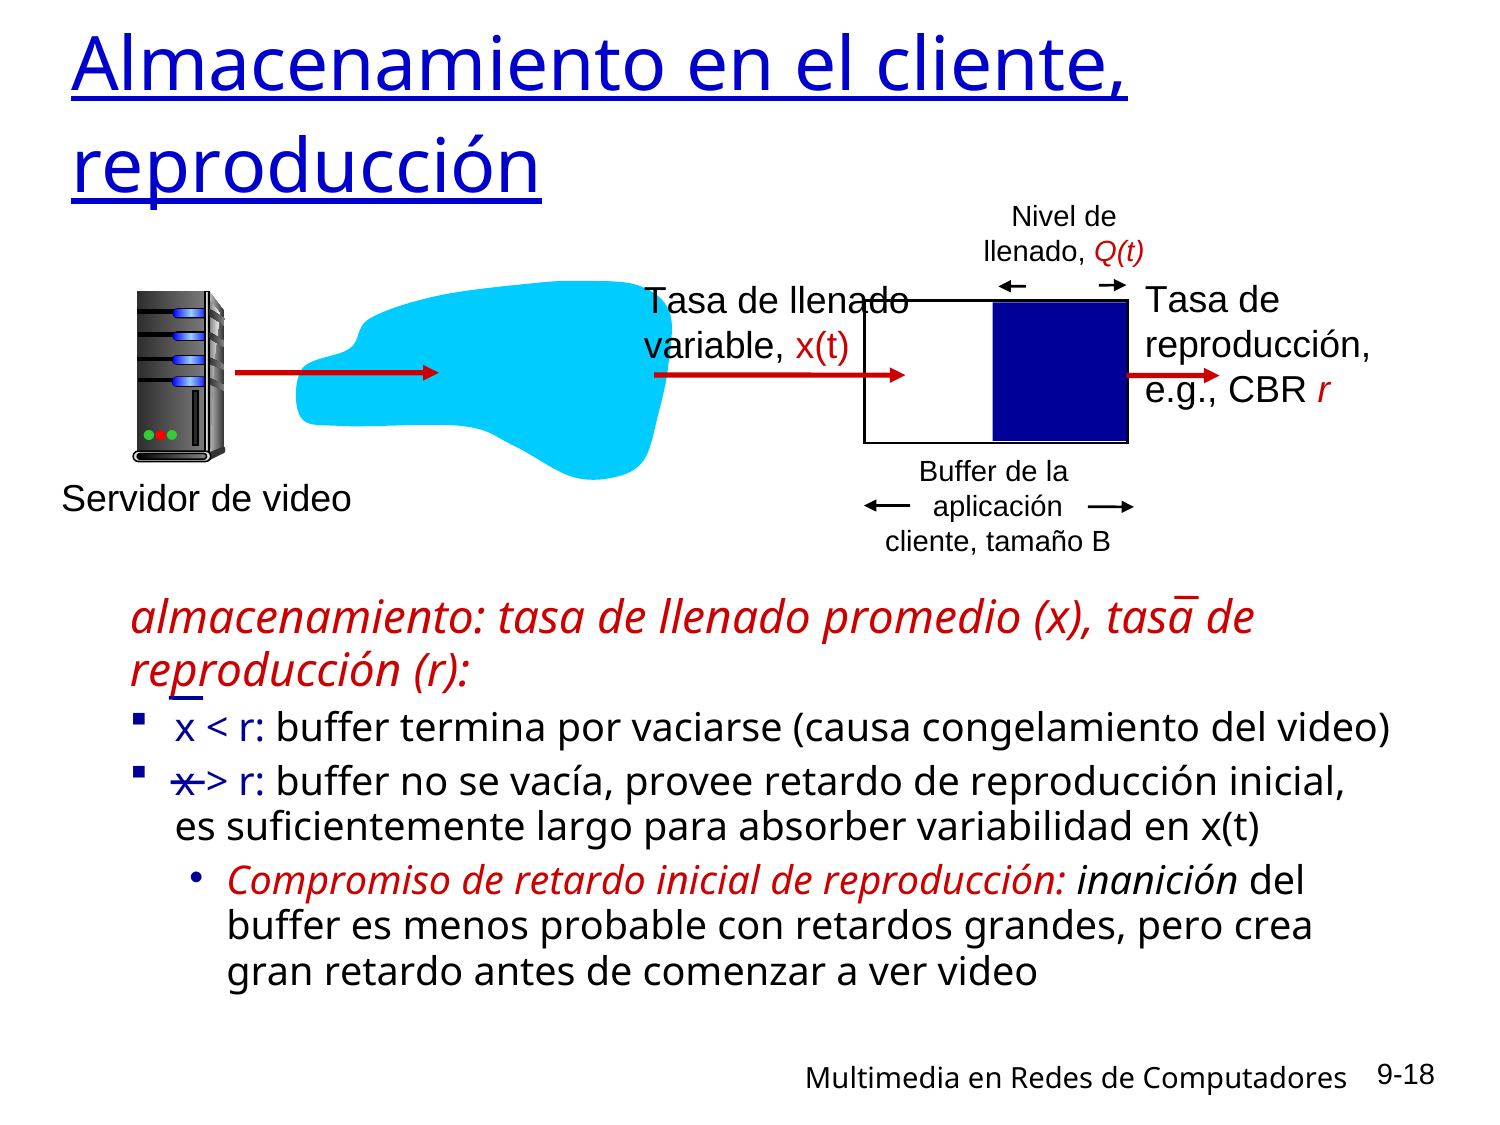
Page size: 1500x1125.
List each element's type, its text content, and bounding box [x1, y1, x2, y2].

text_box [992, 302, 1127, 441]
text_box Tasa de llenado variable, x(t) [628, 268, 925, 374]
title Almacenamiento en el cliente, reproducción [71, 18, 1347, 207]
text_box [295, 280, 667, 480]
text_box [133, 291, 226, 462]
text_box Tasa de reproducción, e.g., CBR r [1129, 267, 1387, 418]
text_box Servidor de video [46, 466, 368, 527]
list almacenamiento: tasa de llenado promedio (x), tasa de reproducción (r): x < r: buffer termina por vaciarse (causa congelamiento del video) x > r: buffer no se vacía, provee retardo de reproducción inicial, es suficientemente largo para absorber variabilidad en x(t) Compromiso de retardo inicial de reproducción: inanición del buffer es menos probable con retardos grandes, pero crea gran retardo antes de comenzar a ver video [115, 582, 1412, 1048]
text_box Nivel de llenado, Q(t) [946, 189, 1182, 275]
text_box Buffer de la aplicación cliente, tamaño B [862, 445, 1135, 566]
